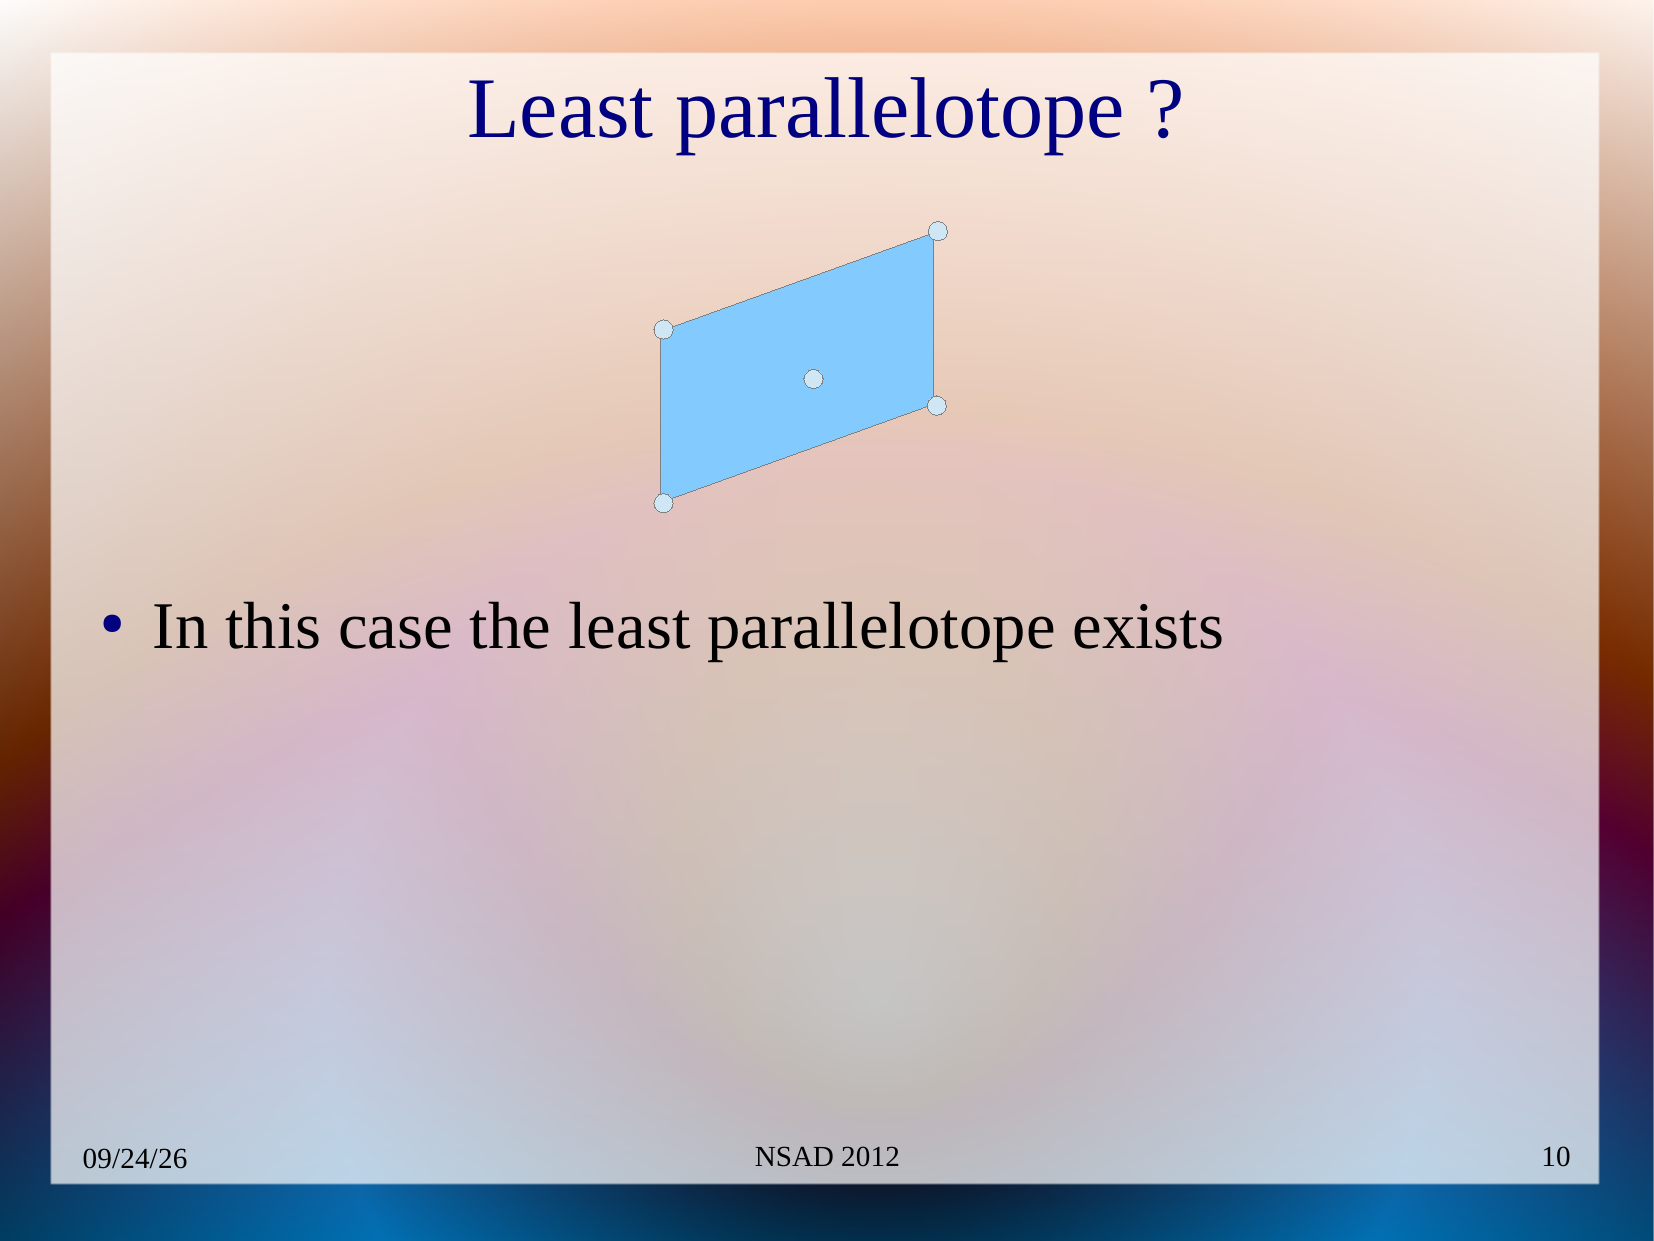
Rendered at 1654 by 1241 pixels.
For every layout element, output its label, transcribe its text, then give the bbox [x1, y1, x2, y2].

text_box [653, 221, 948, 513]
picture [0, 0, 1654, 1241]
list In this case the least parallelotope exists [82, 588, 1571, 706]
title Least parallelotope ? [82, 60, 1571, 156]
